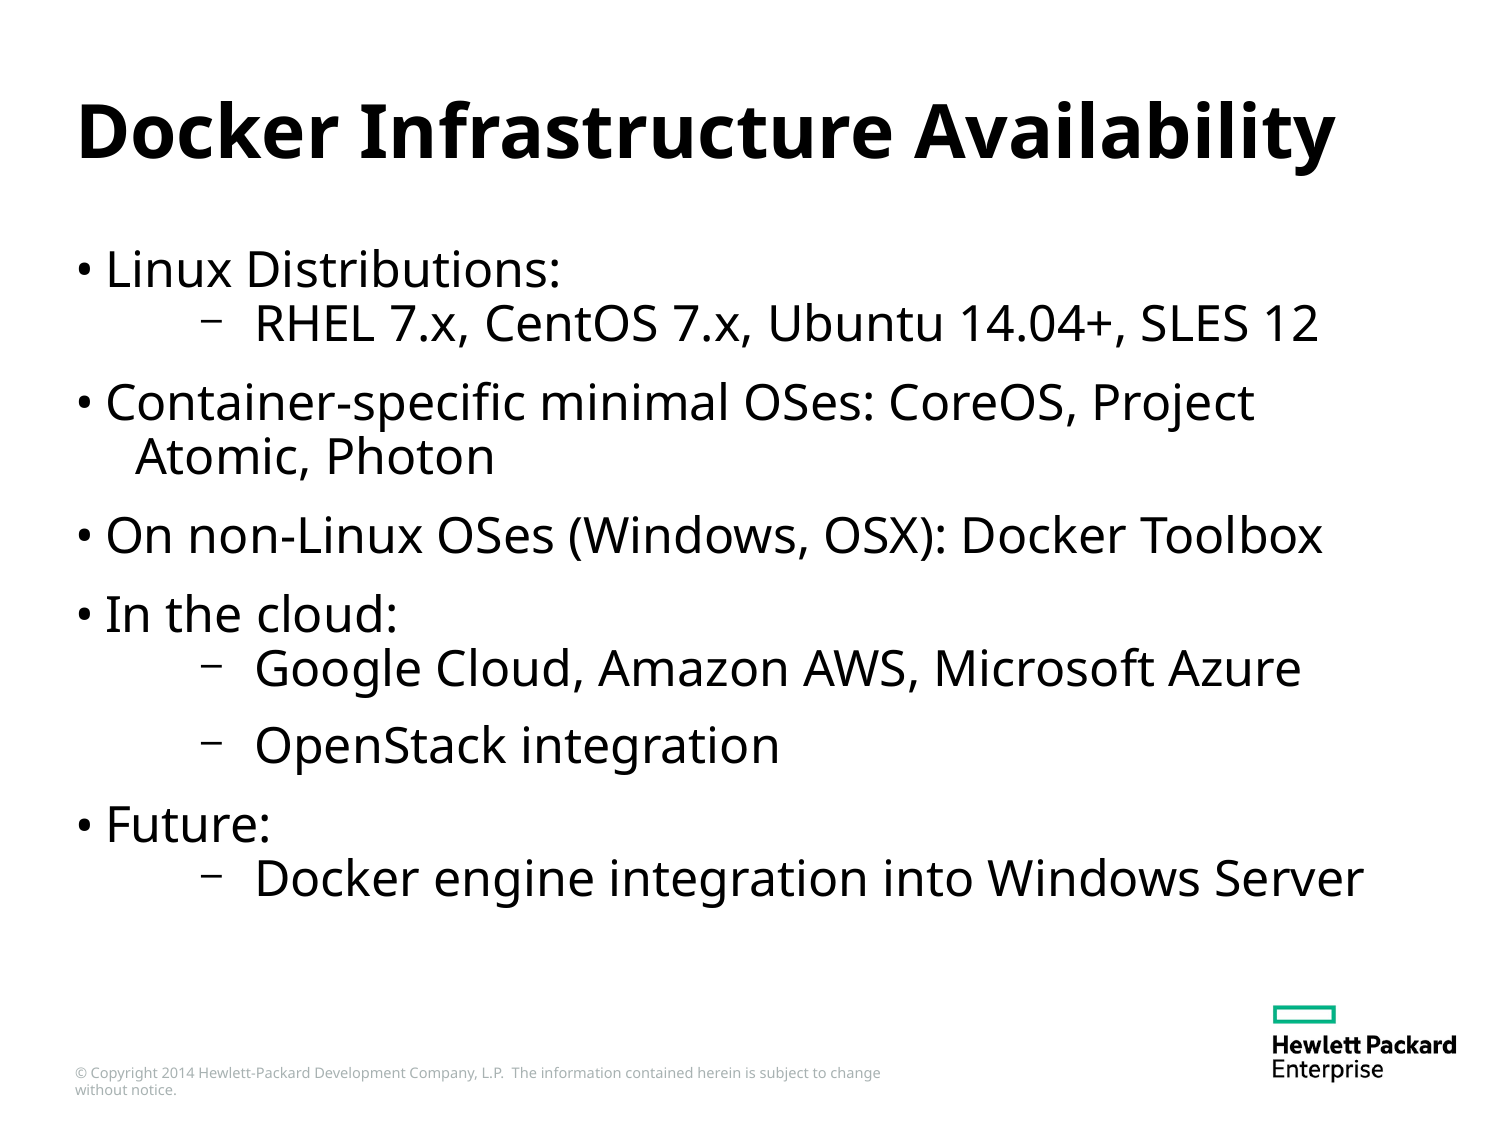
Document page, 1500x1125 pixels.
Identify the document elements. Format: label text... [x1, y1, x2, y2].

title Docker Infrastructure Availability [75, 50, 1426, 176]
picture [1250, 992, 1476, 1099]
list Linux Distributions: RHEL 7.x, CentOS 7.x, Ubuntu 14.04+, SLES 12 Container-specific minimal OSes: CoreOS, Project Atomic, Photon On non-Linux OSes (Windows, OSX): Docker Toolbox In the cloud: Google Cloud, Amazon AWS, Microsoft Azure OpenStack integration Future: Docker engine integration into Windows Server [75, 244, 1426, 1032]
